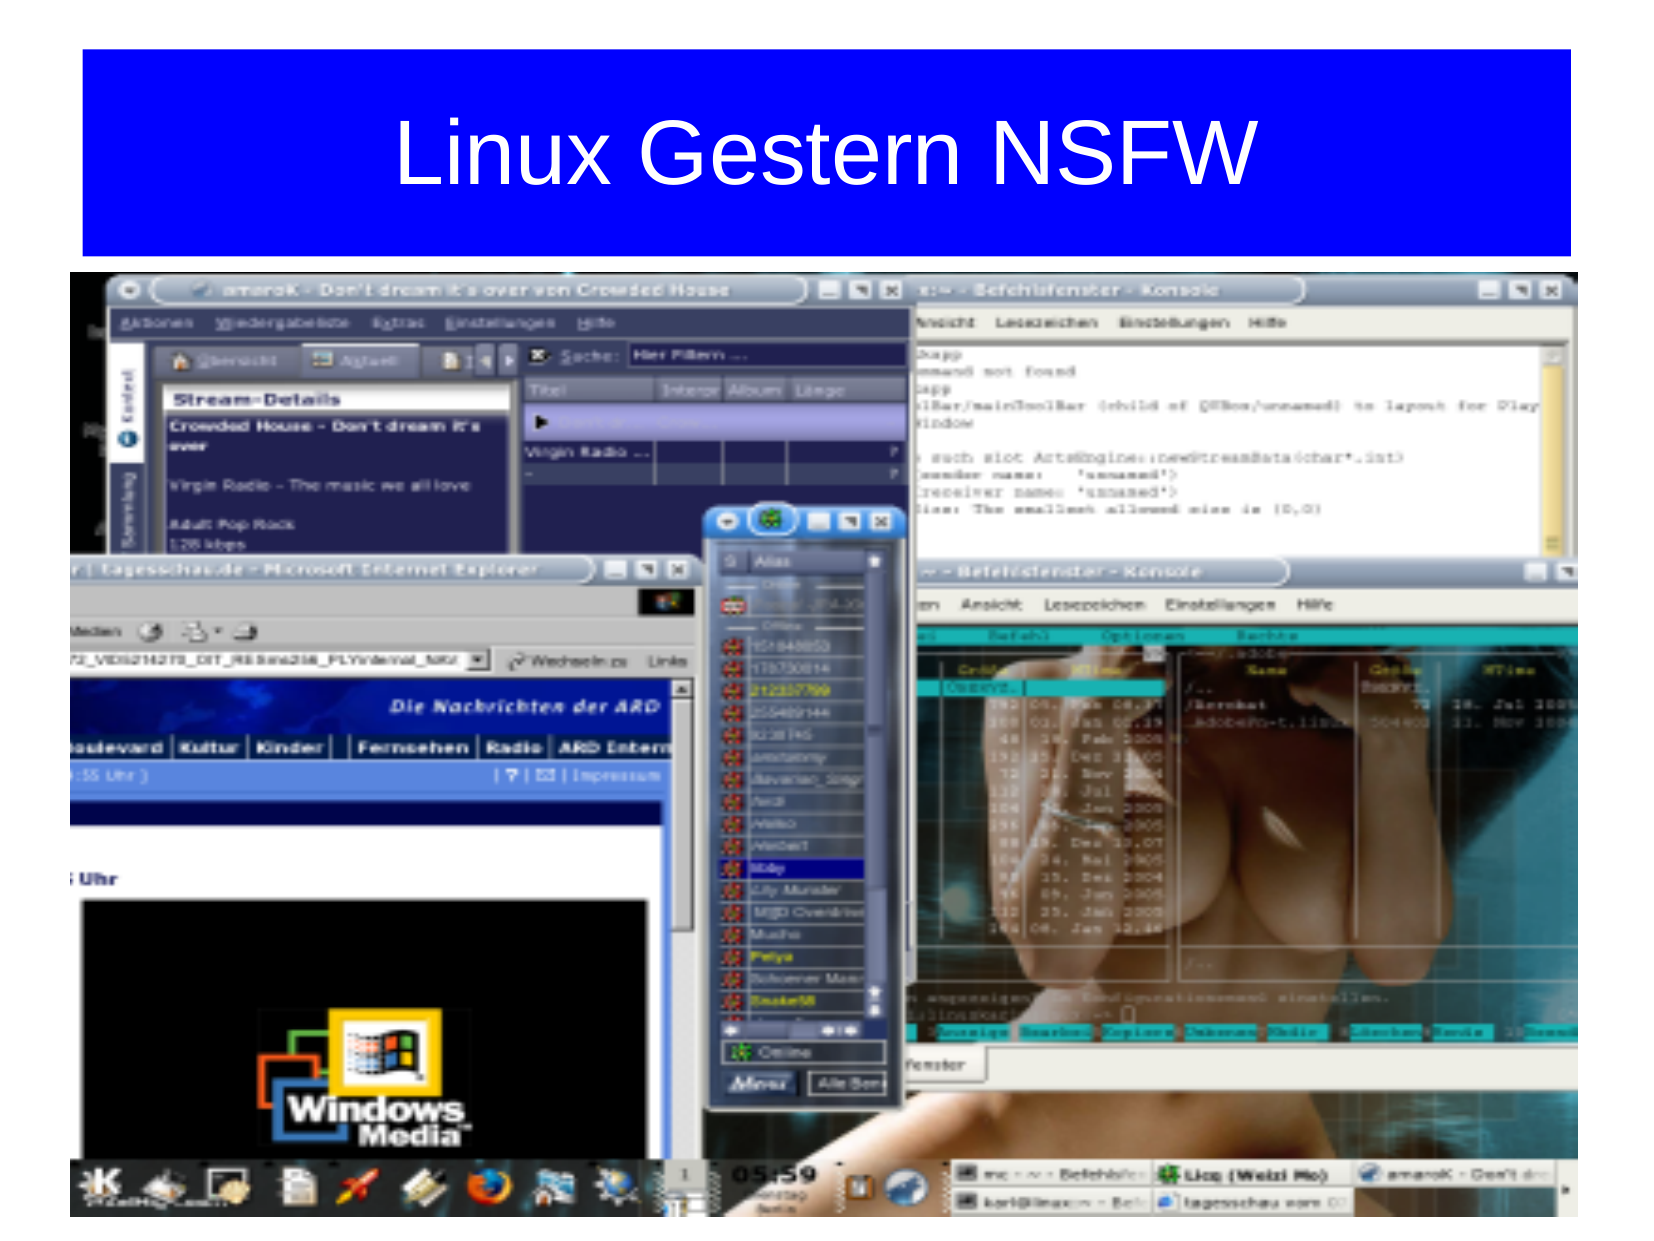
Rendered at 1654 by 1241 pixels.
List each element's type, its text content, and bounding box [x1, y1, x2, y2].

picture [70, 272, 1578, 1217]
title Linux Gestern NSFW [82, 49, 1571, 257]
